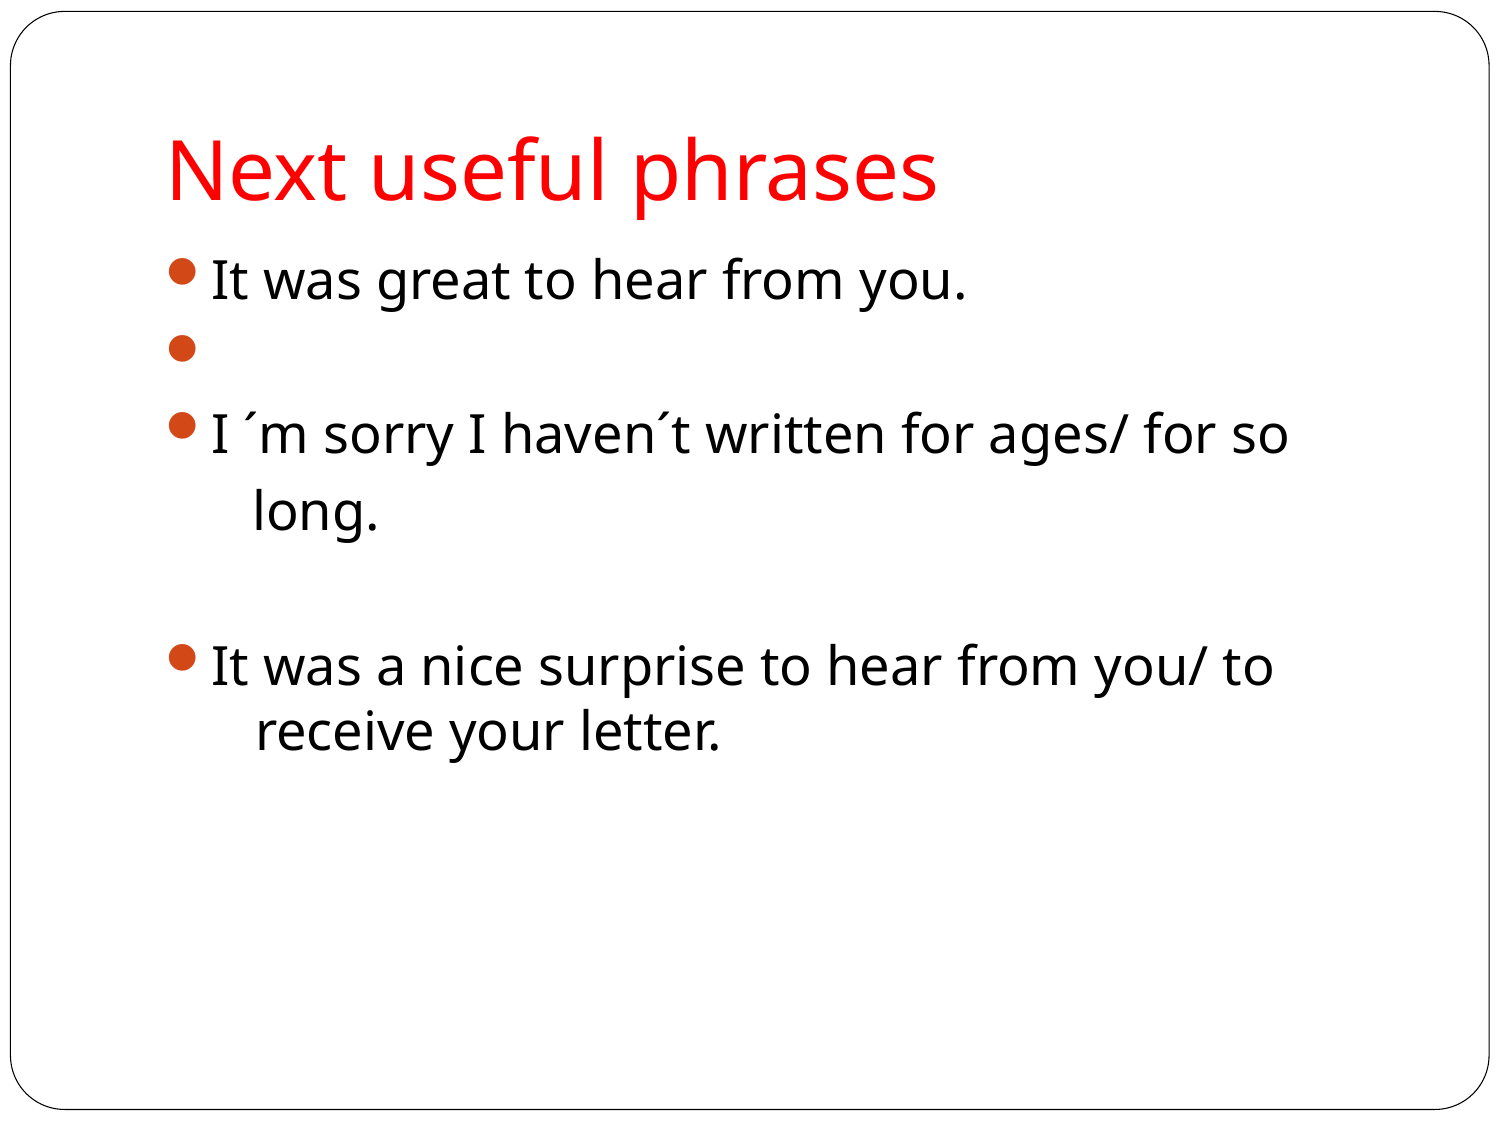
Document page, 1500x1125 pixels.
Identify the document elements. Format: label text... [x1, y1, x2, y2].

list It was great to hear from you. I ´m sorry I haven´t written for ages/ for so long. It was a nice surprise to hear from you/ to receive your letter. [150, 237, 1426, 988]
title Next useful phrases [150, 45, 1426, 233]
